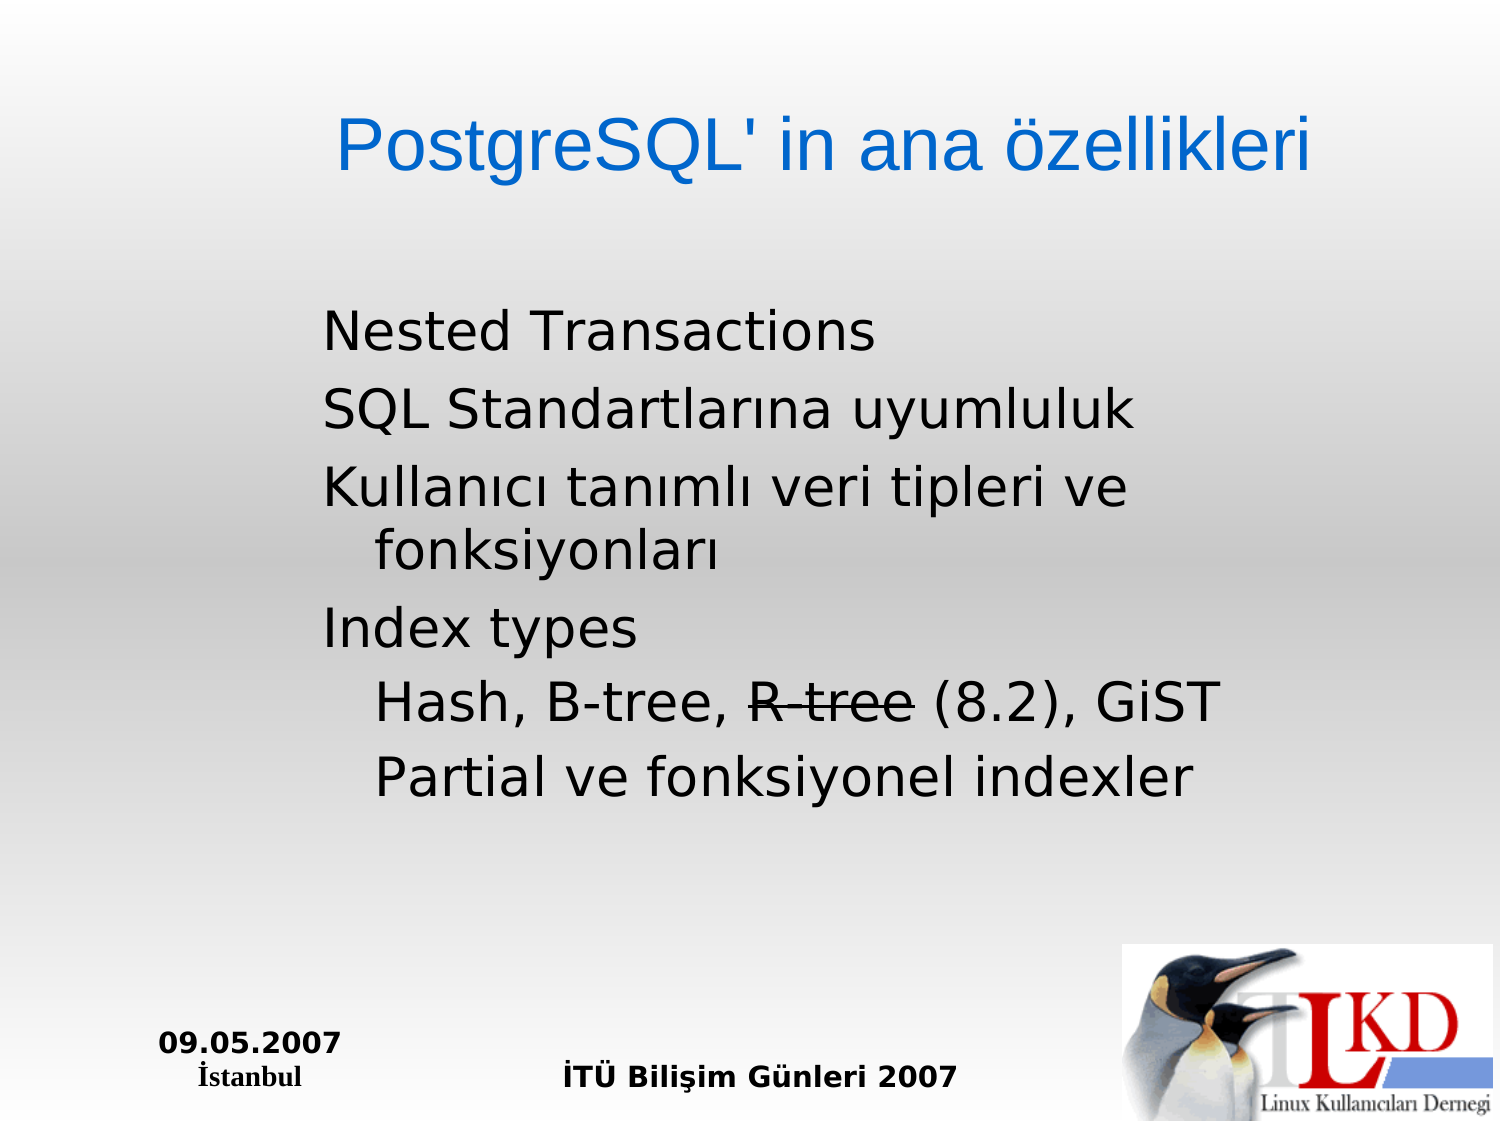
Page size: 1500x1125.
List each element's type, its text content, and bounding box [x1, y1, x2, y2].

picture [1122, 944, 1493, 1121]
list Nested Transactions SQL Standartlarına uyumluluk Kullanıcı tanımlı veri tipleri ve fonksiyonları Index types Hash, B-tree, R-tree (8.2), GiST Partial ve fonksiyonel indexler [224, 299, 1425, 975]
title PostgreSQL' in ana özellikleri [224, 49, 1425, 238]
